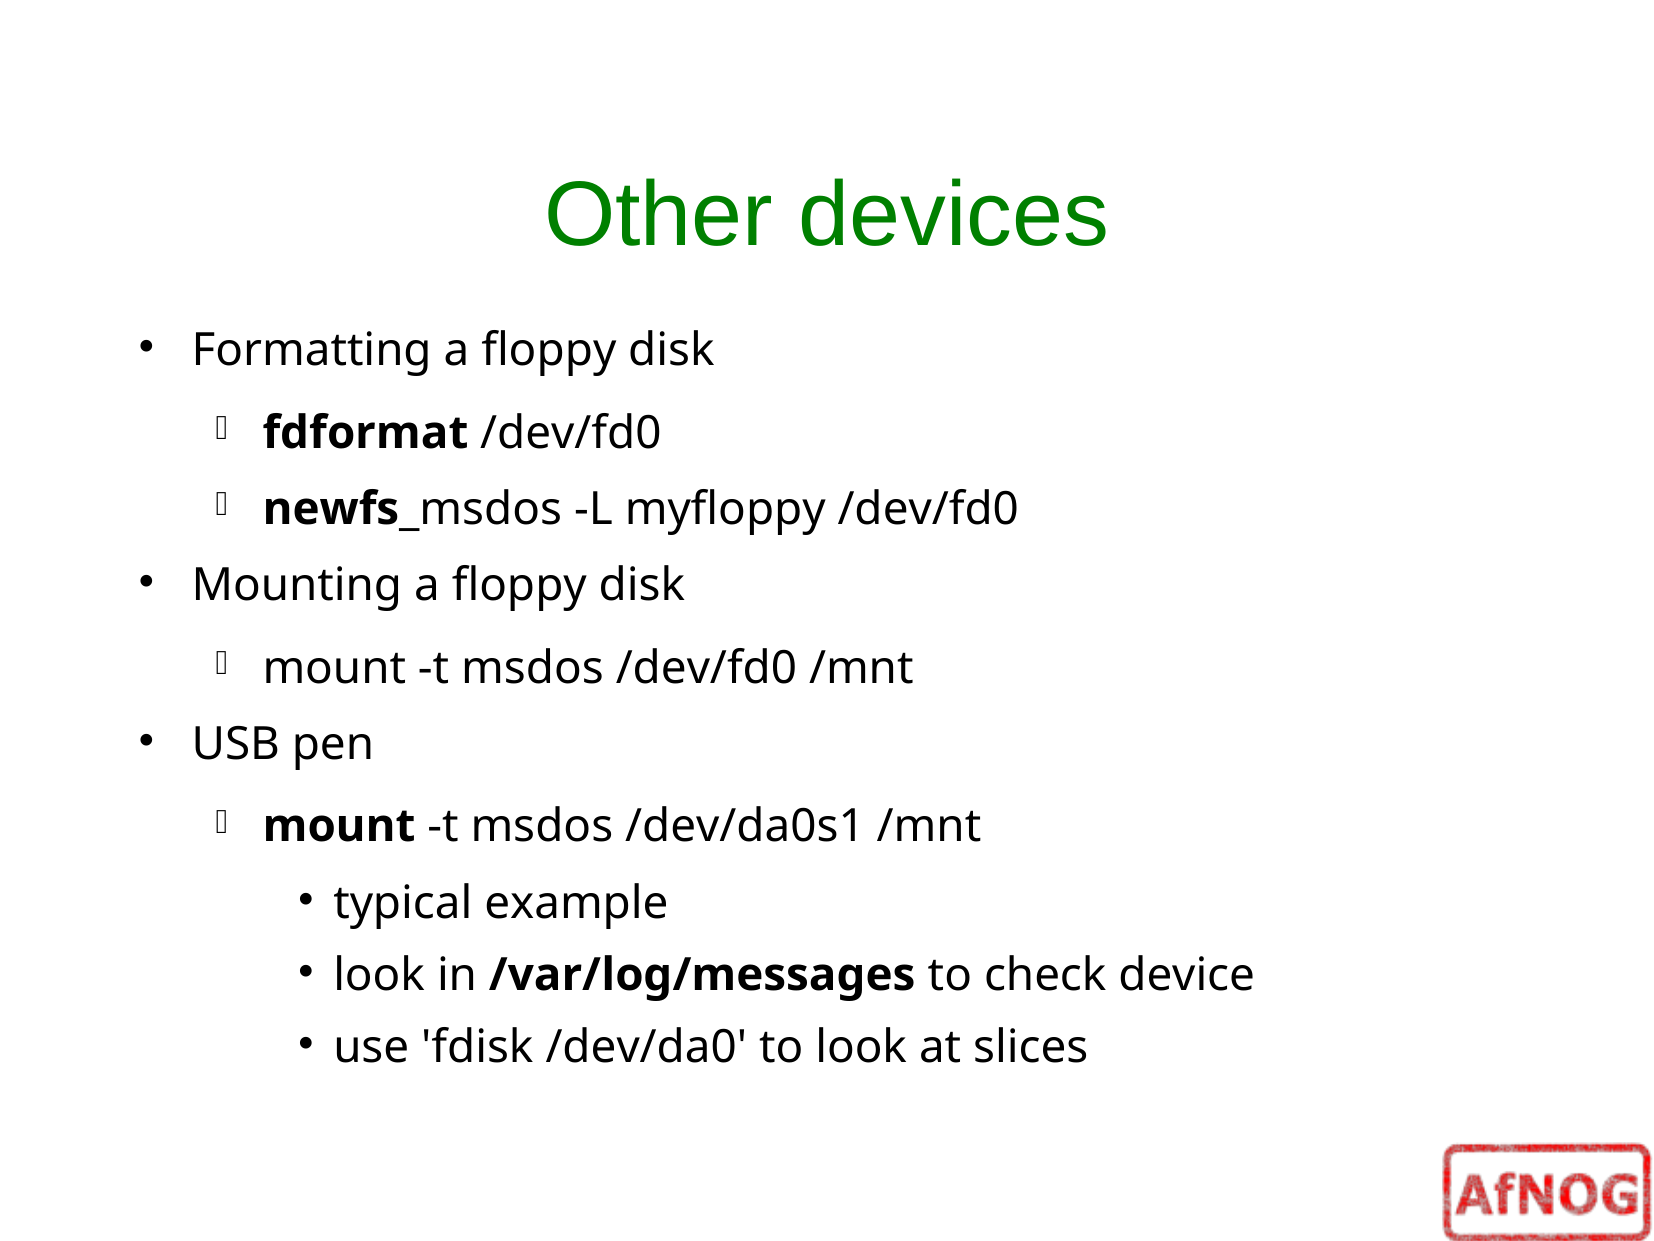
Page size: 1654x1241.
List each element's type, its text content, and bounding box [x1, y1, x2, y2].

list Formatting a floppy disk fdformat /dev/fd0 newfs_msdos -L myfloppy /dev/fd0 Mounting a floppy disk mount -t msdos /dev/fd0 /mnt USB pen mount -t msdos /dev/da0s1 /mnt typical example look in /var/log/messages to check device use 'fdisk /dev/da0' to look at slices [121, 322, 1561, 1241]
picture [1561, 1141, 1654, 1241]
title Other devices [121, 90, 1534, 322]
